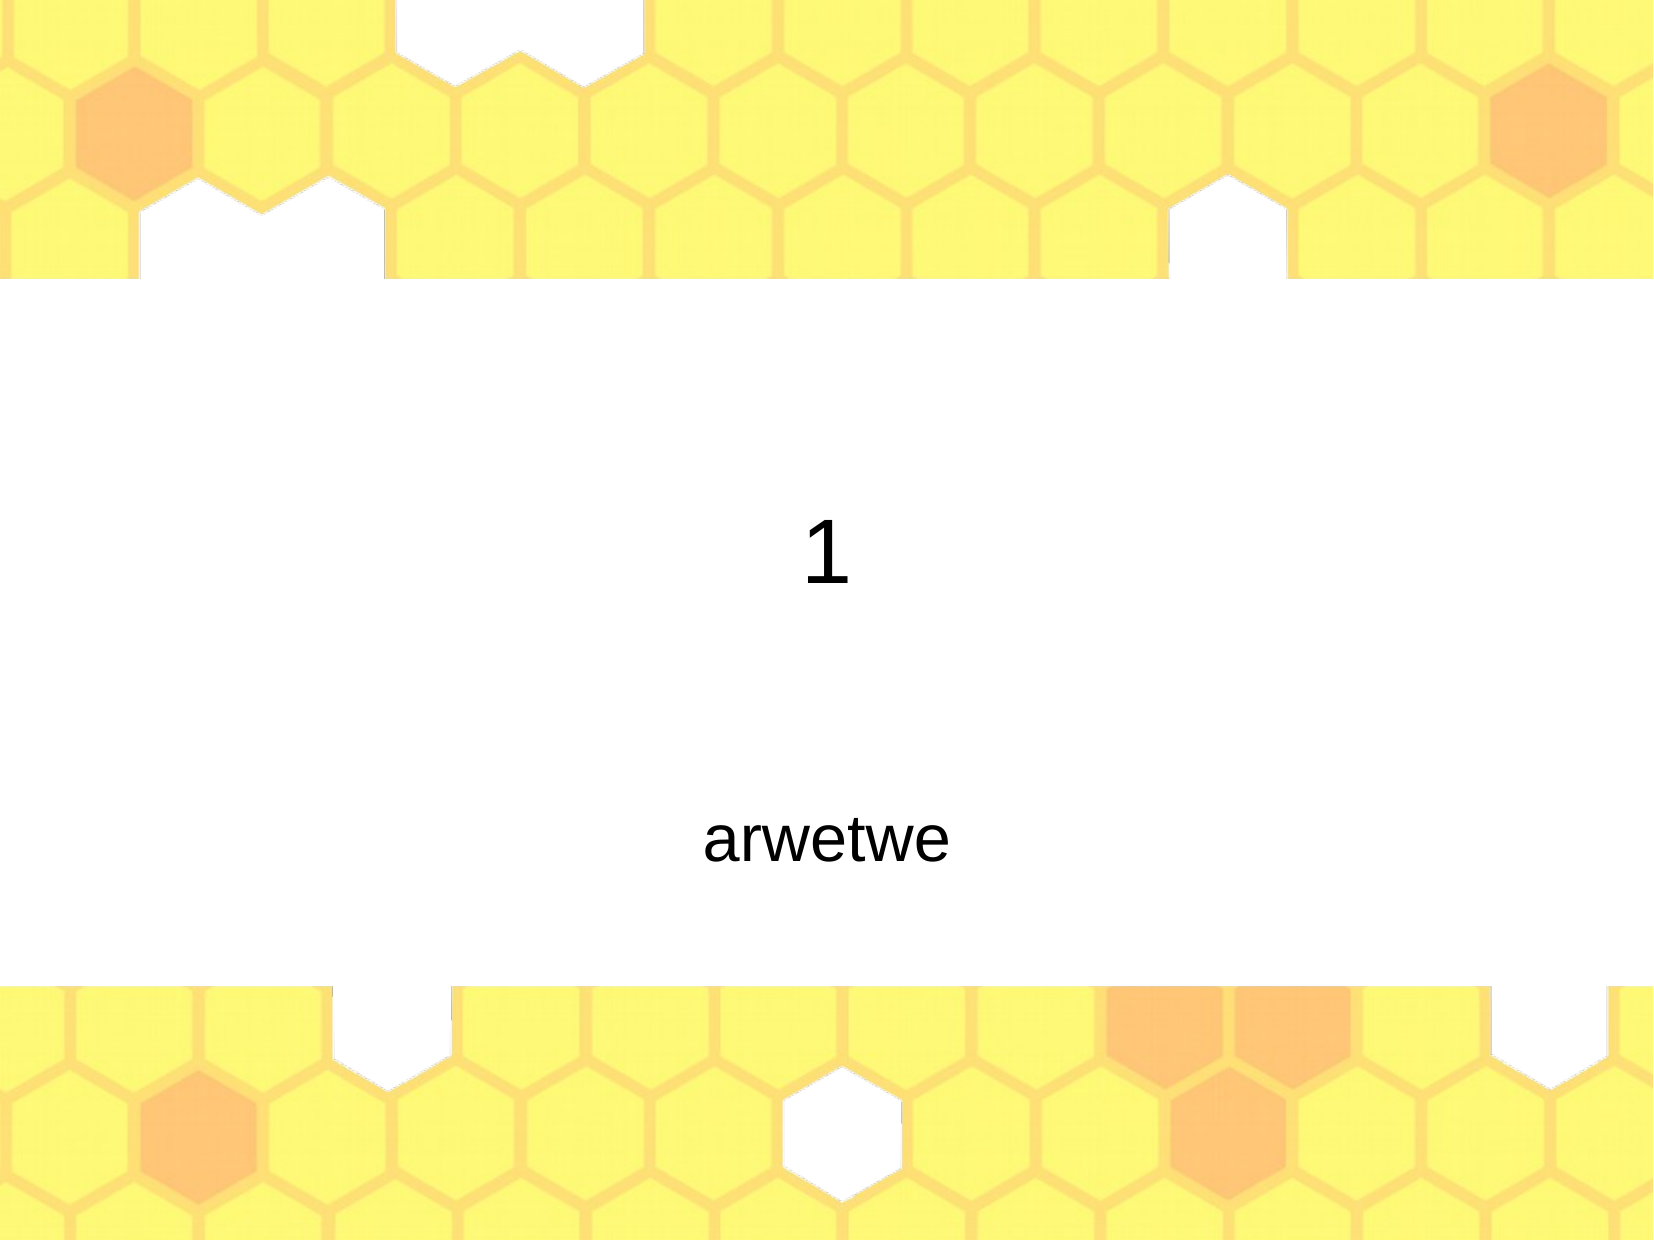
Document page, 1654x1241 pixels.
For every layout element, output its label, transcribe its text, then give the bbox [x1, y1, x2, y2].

title 1 [82, 418, 1571, 686]
picture [0, 986, 1654, 1240]
picture [0, 0, 1654, 279]
subtitle arwetwe [82, 744, 1571, 934]
